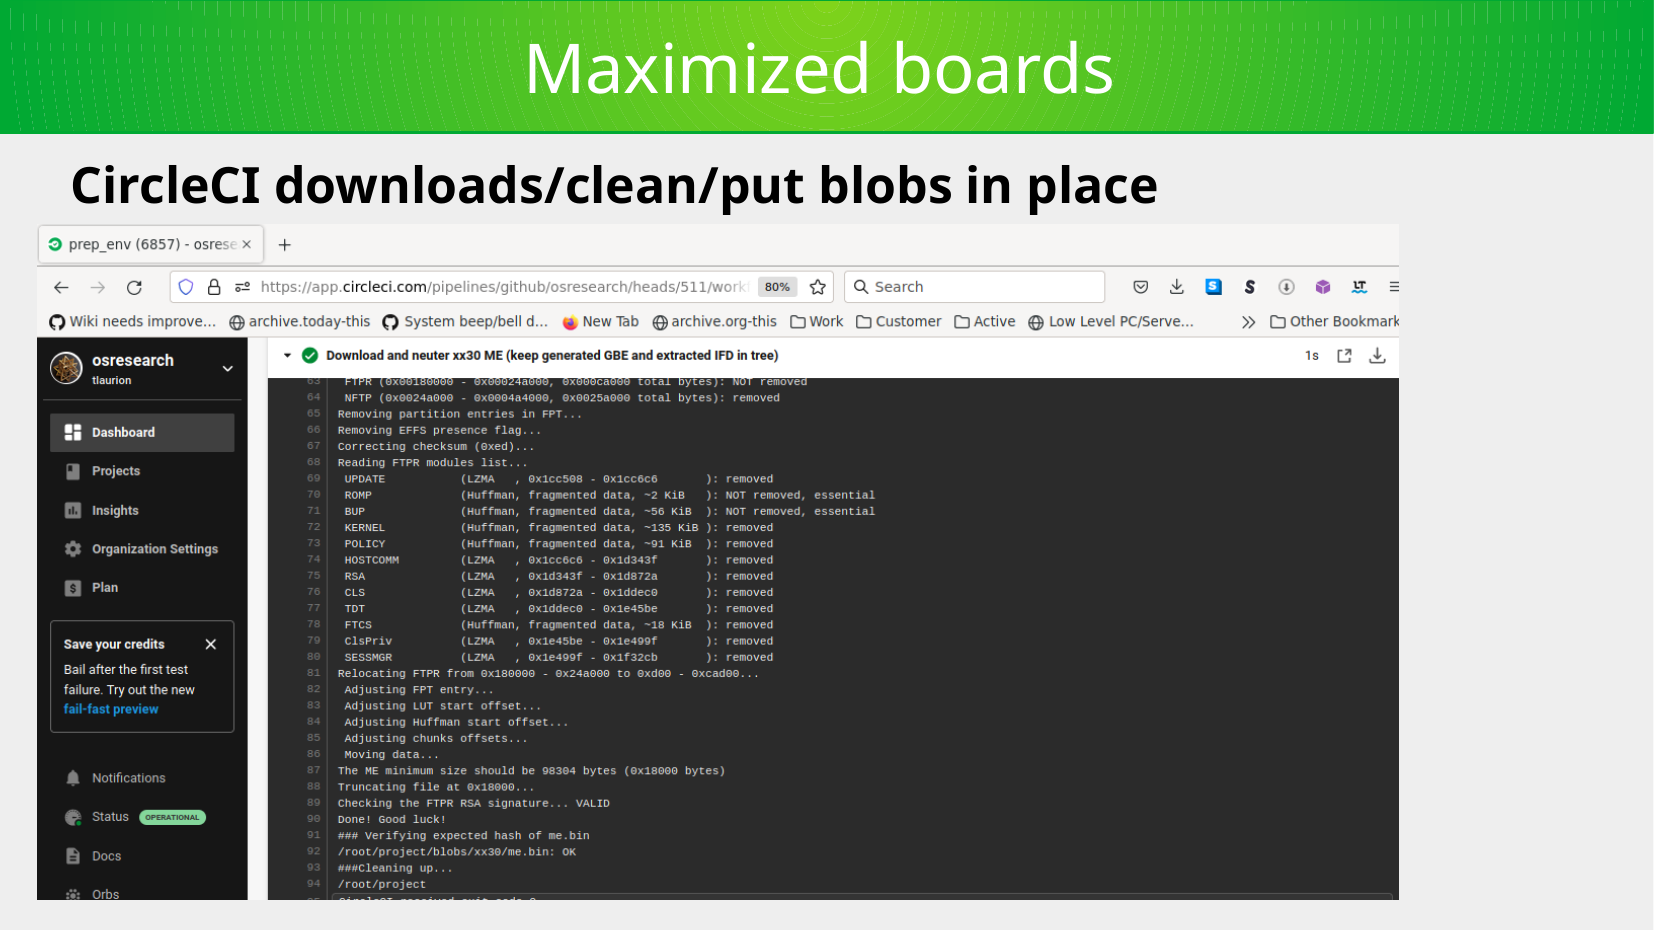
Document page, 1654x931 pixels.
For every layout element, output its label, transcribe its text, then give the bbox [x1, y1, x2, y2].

picture [37, 224, 1399, 901]
list CircleCI downloads/clean/put blobs in place [0, 150, 1654, 931]
title Maximized boards [73, 14, 1565, 119]
